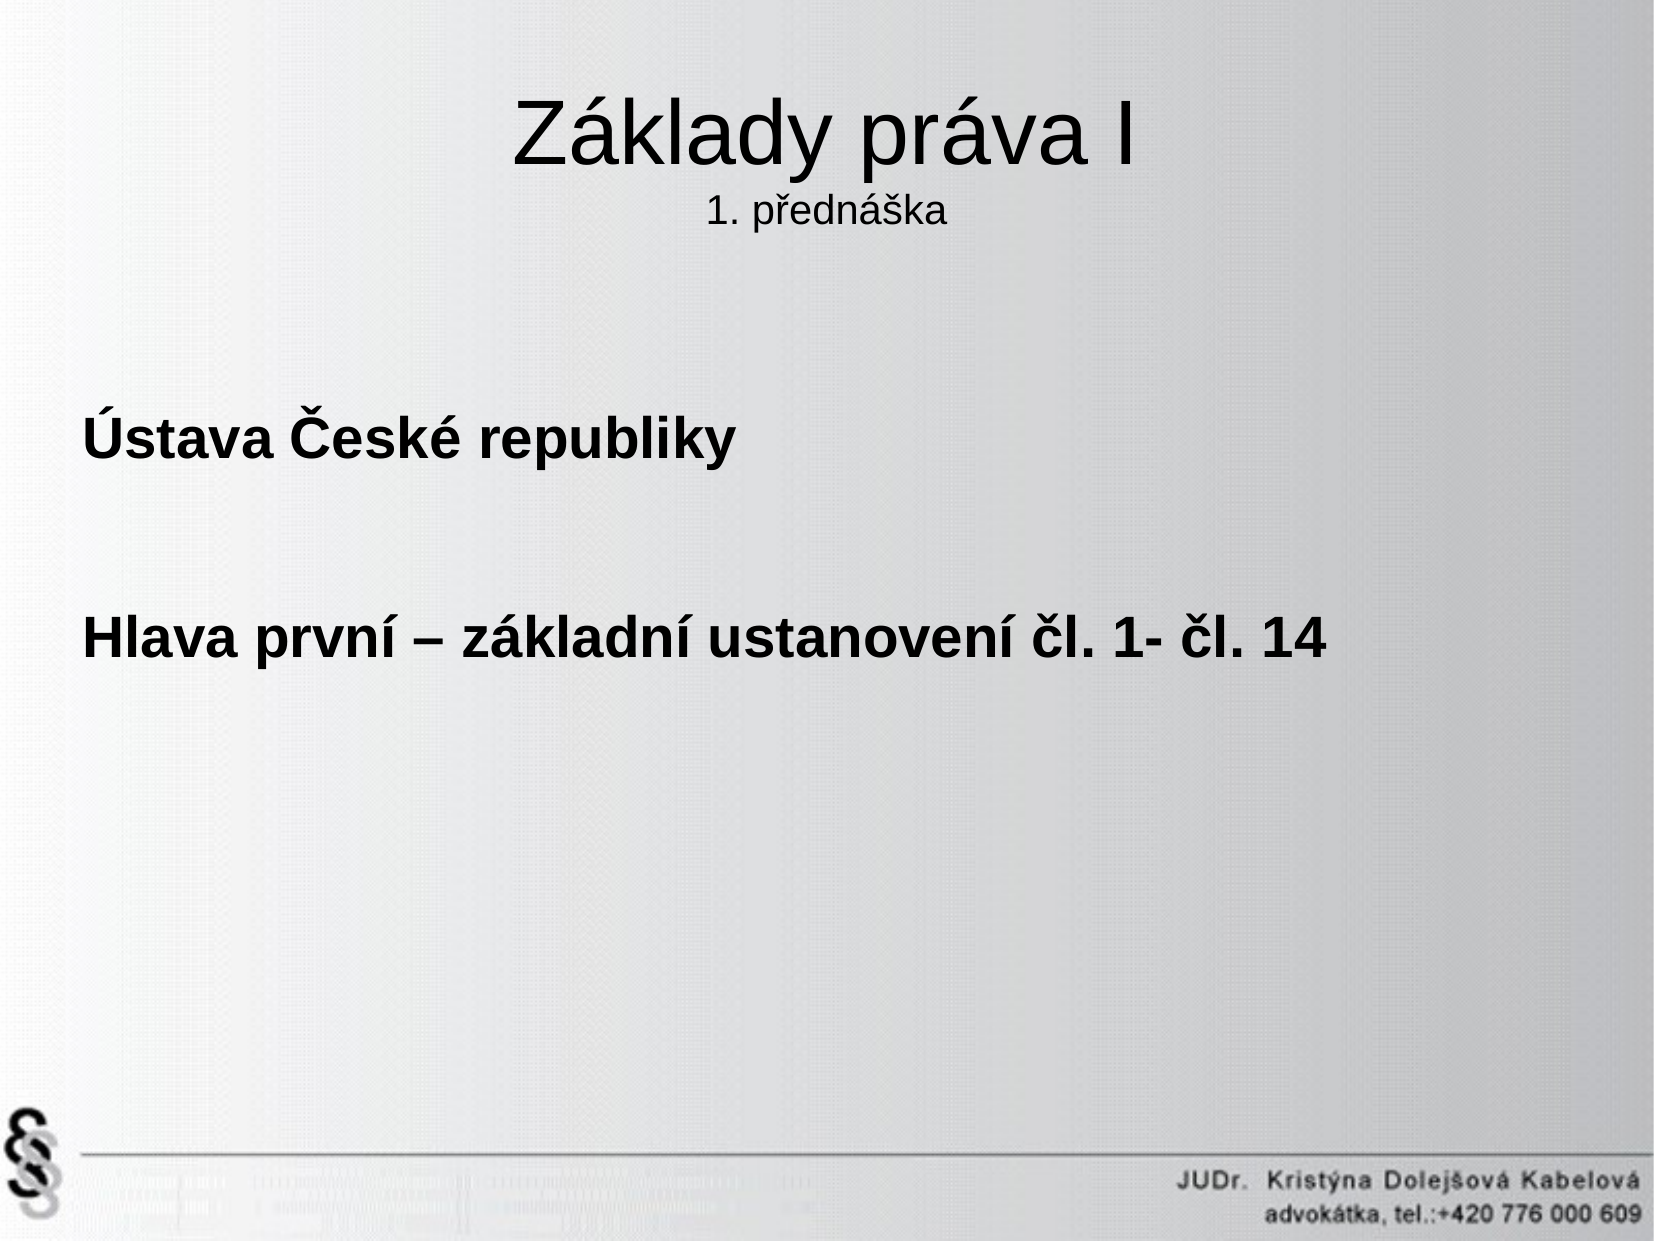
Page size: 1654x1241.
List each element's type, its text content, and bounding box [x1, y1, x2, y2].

text_box Základy práva I 1. přednáška [82, 49, 1571, 257]
text_box Ústava České republiky Hlava první – základní ustanovení čl. 1- čl. 14 [82, 290, 1571, 1010]
picture [0, 0, 1654, 1241]
